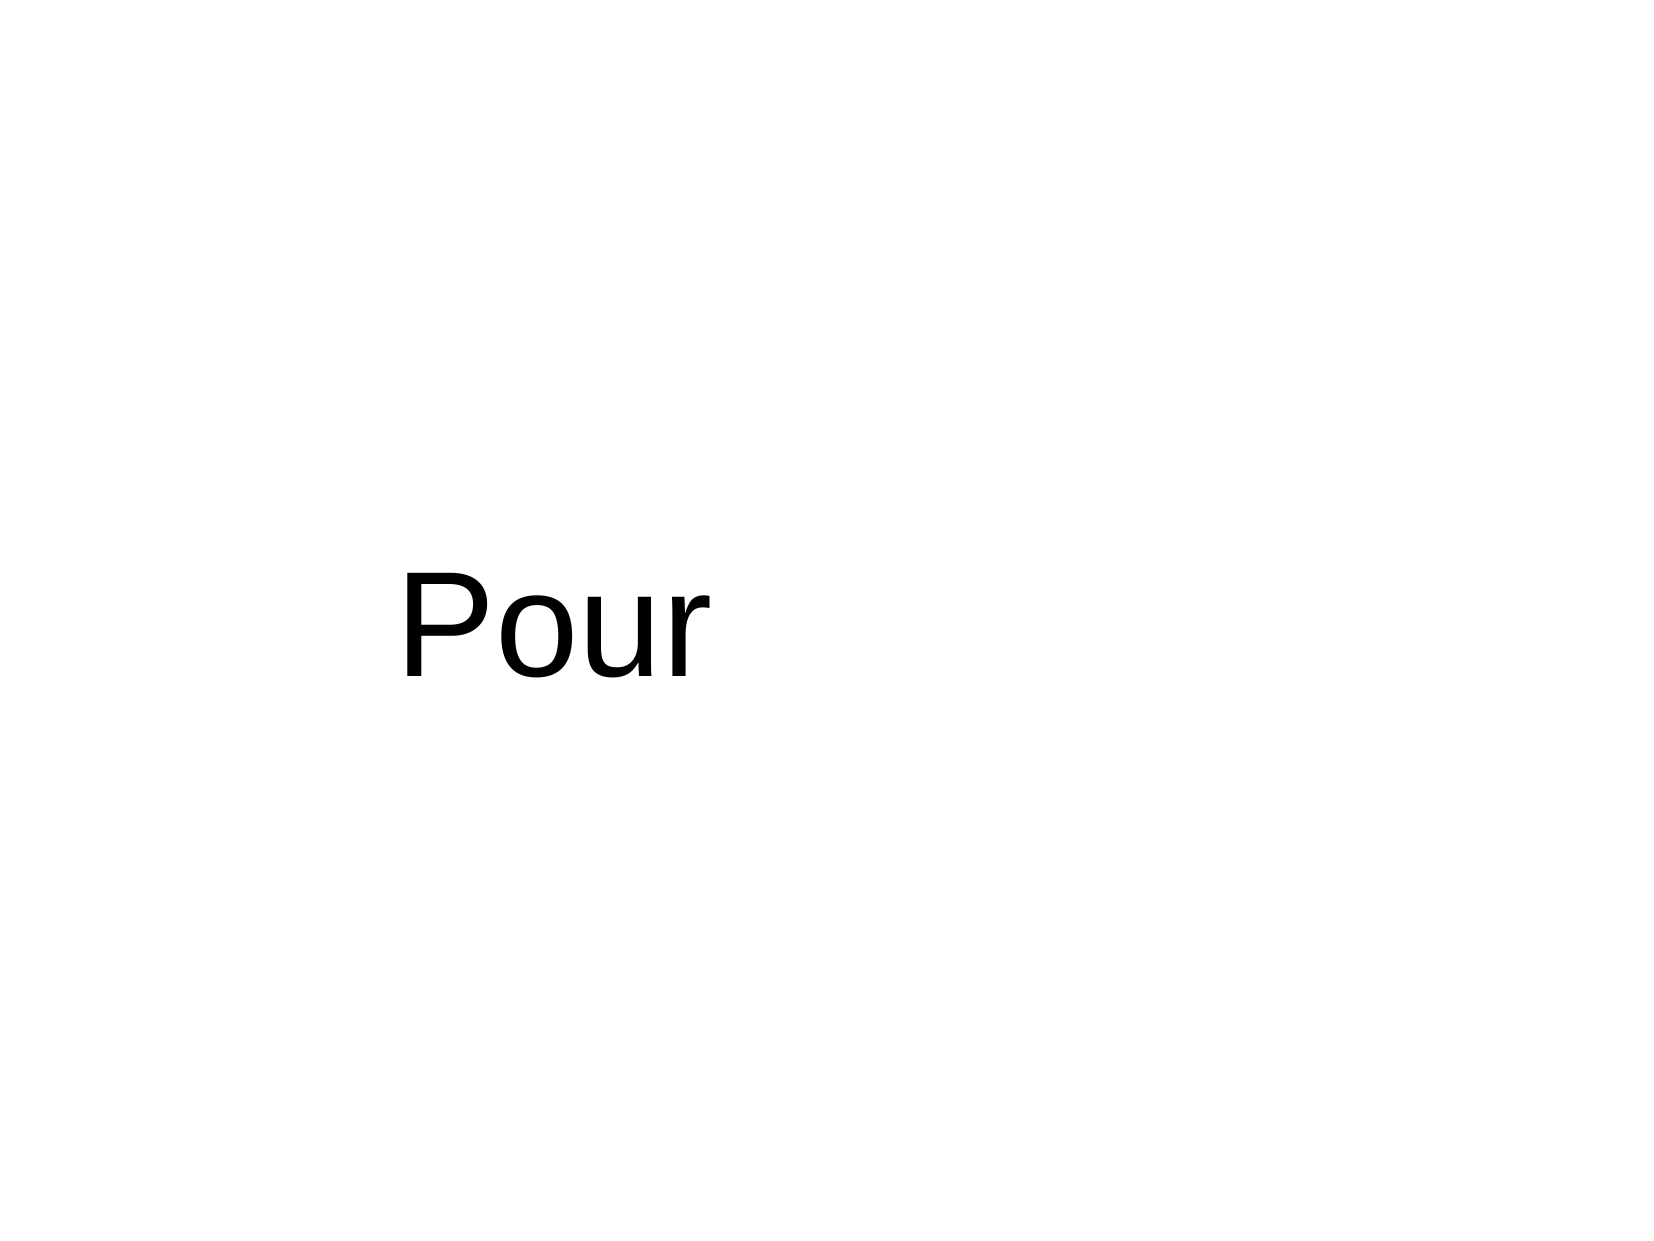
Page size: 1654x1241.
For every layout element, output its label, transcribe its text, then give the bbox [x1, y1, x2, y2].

text_box Pour [380, 533, 1279, 717]
